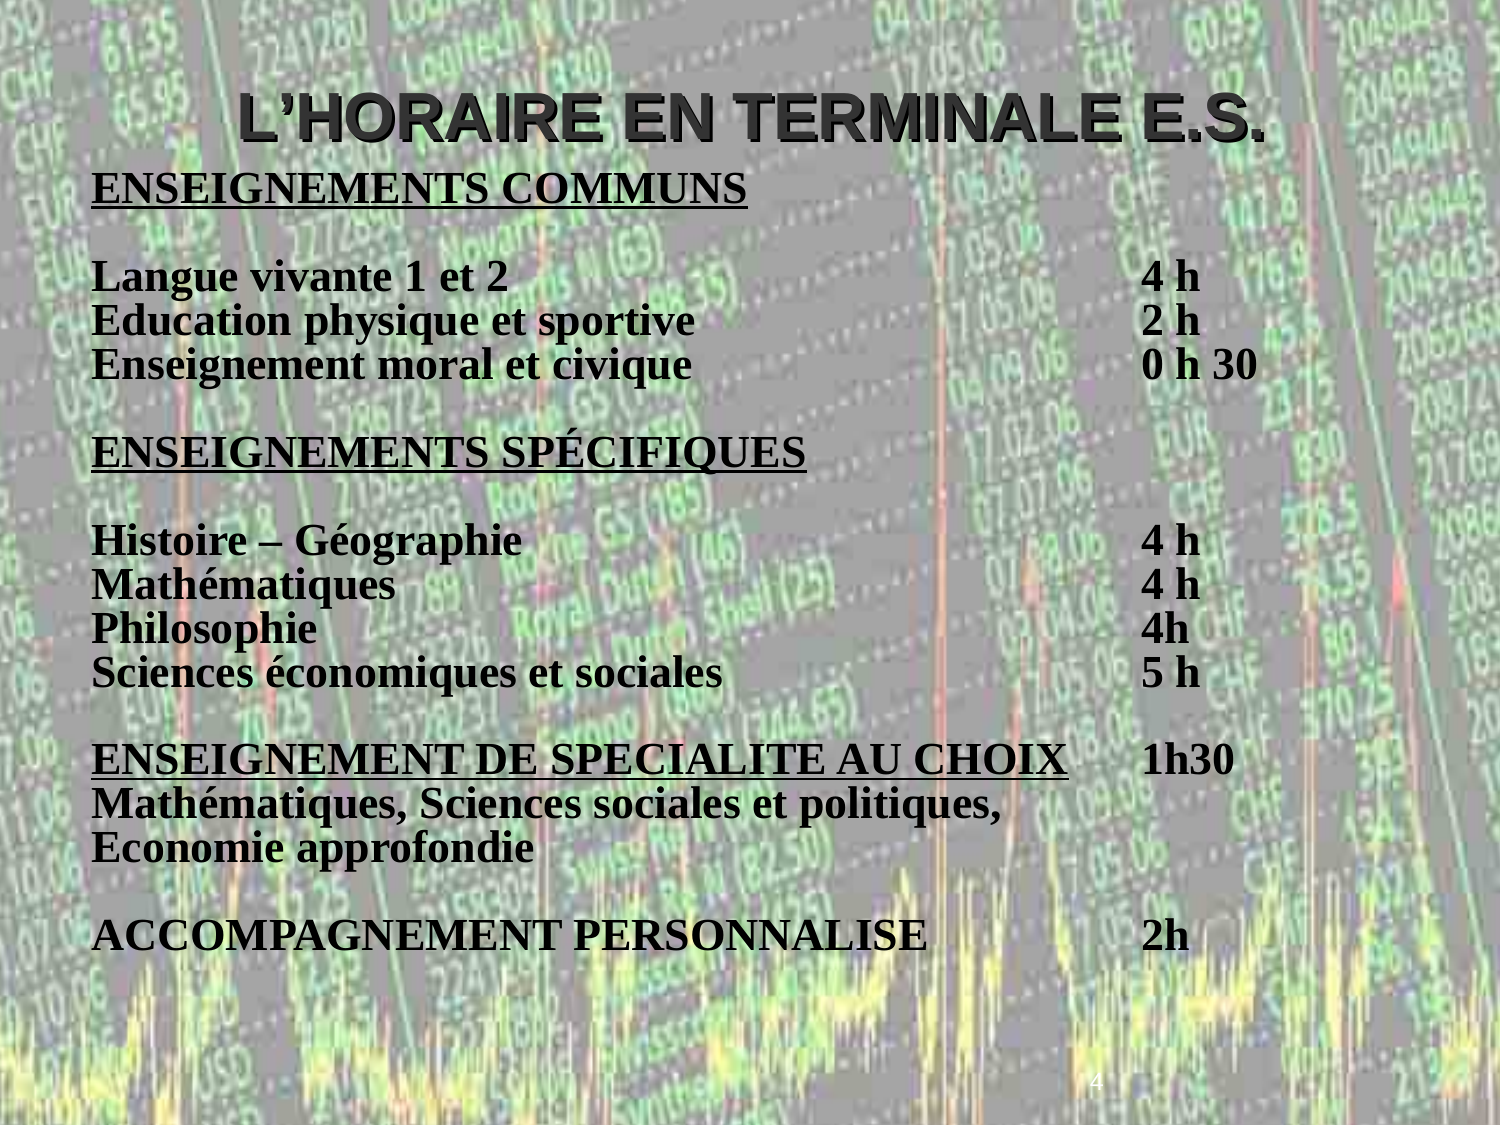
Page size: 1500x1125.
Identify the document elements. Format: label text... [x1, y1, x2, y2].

picture [0, 0, 1500, 1125]
text_box ENSEIGNEMENTS COMMUNS Langue vivante 1 et 2 4 h Education physique et sportive 2 h Enseignement moral et civique 0 h 30 ENSEIGNEMENTS SPÉCIFIQUES Histoire – Géographie 4 h Mathématiques 4 h Philosophie 4h Sciences économiques et sociales 5 h ENSEIGNEMENT DE SPECIALITE AU CHOIX 1h30 Mathématiques, Sciences sociales et politiques, Economie approfondie ACCOMPAGNEMENT PERSONNALISE 2h [76, 160, 1447, 1125]
title L’HORAIRE EN TERMINALE E.S. [76, 18, 1427, 160]
